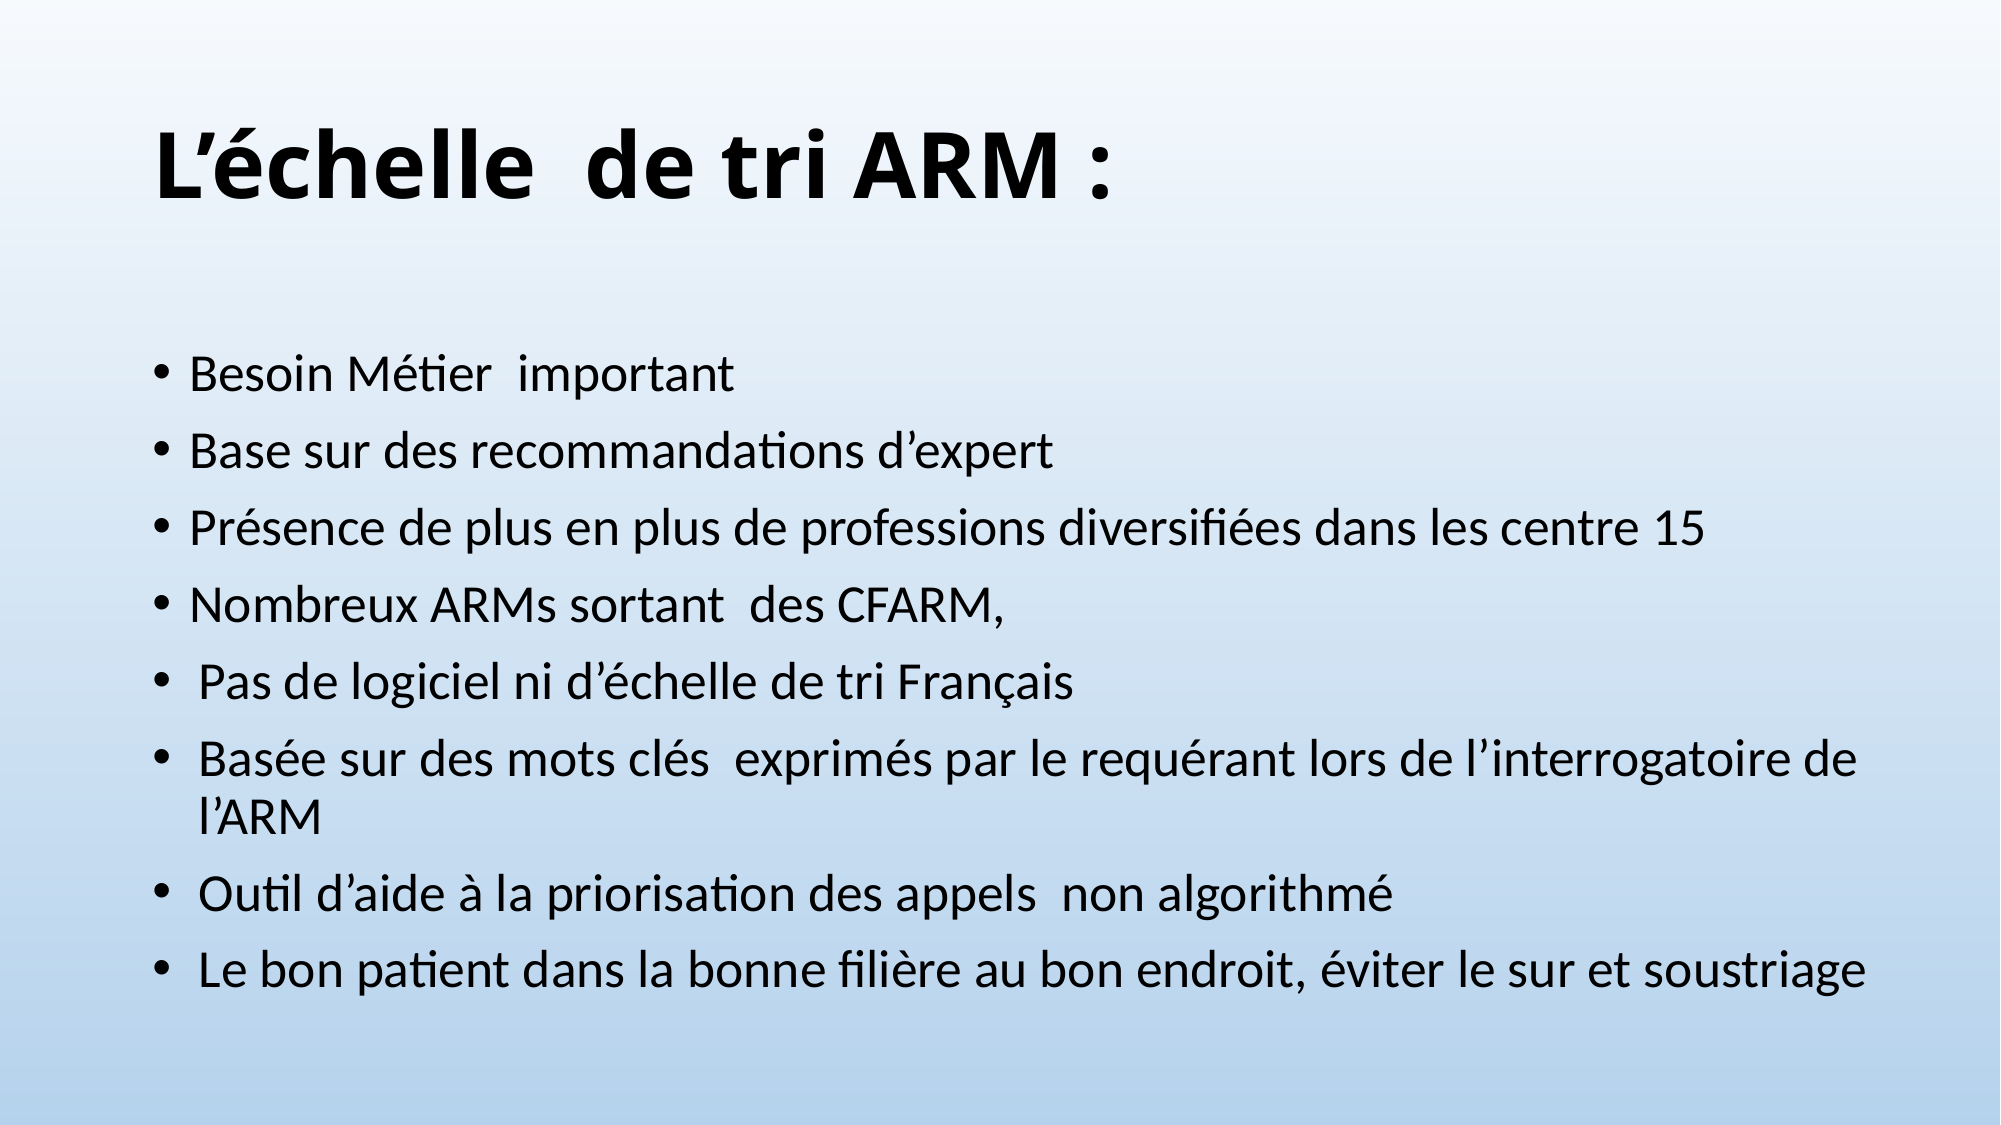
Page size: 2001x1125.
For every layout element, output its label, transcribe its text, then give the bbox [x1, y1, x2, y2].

title L’échelle de tri ARM : [137, 59, 1863, 254]
list Besoin Métier important Base sur des recommandations d’expert Présence de plus en plus de professions diversifiées dans les centre 15 Nombreux ARMs sortant des CFARM, Pas de logiciel ni d’échelle de tri Français Basée sur des mots clés exprimés par le requérant lors de l’interrogatoire de l’ARM Outil d’aide à la priorisation des appels non algorithmé Le bon patient dans la bonne filière au bon endroit, éviter le sur et soustriage [137, 254, 1946, 1014]
